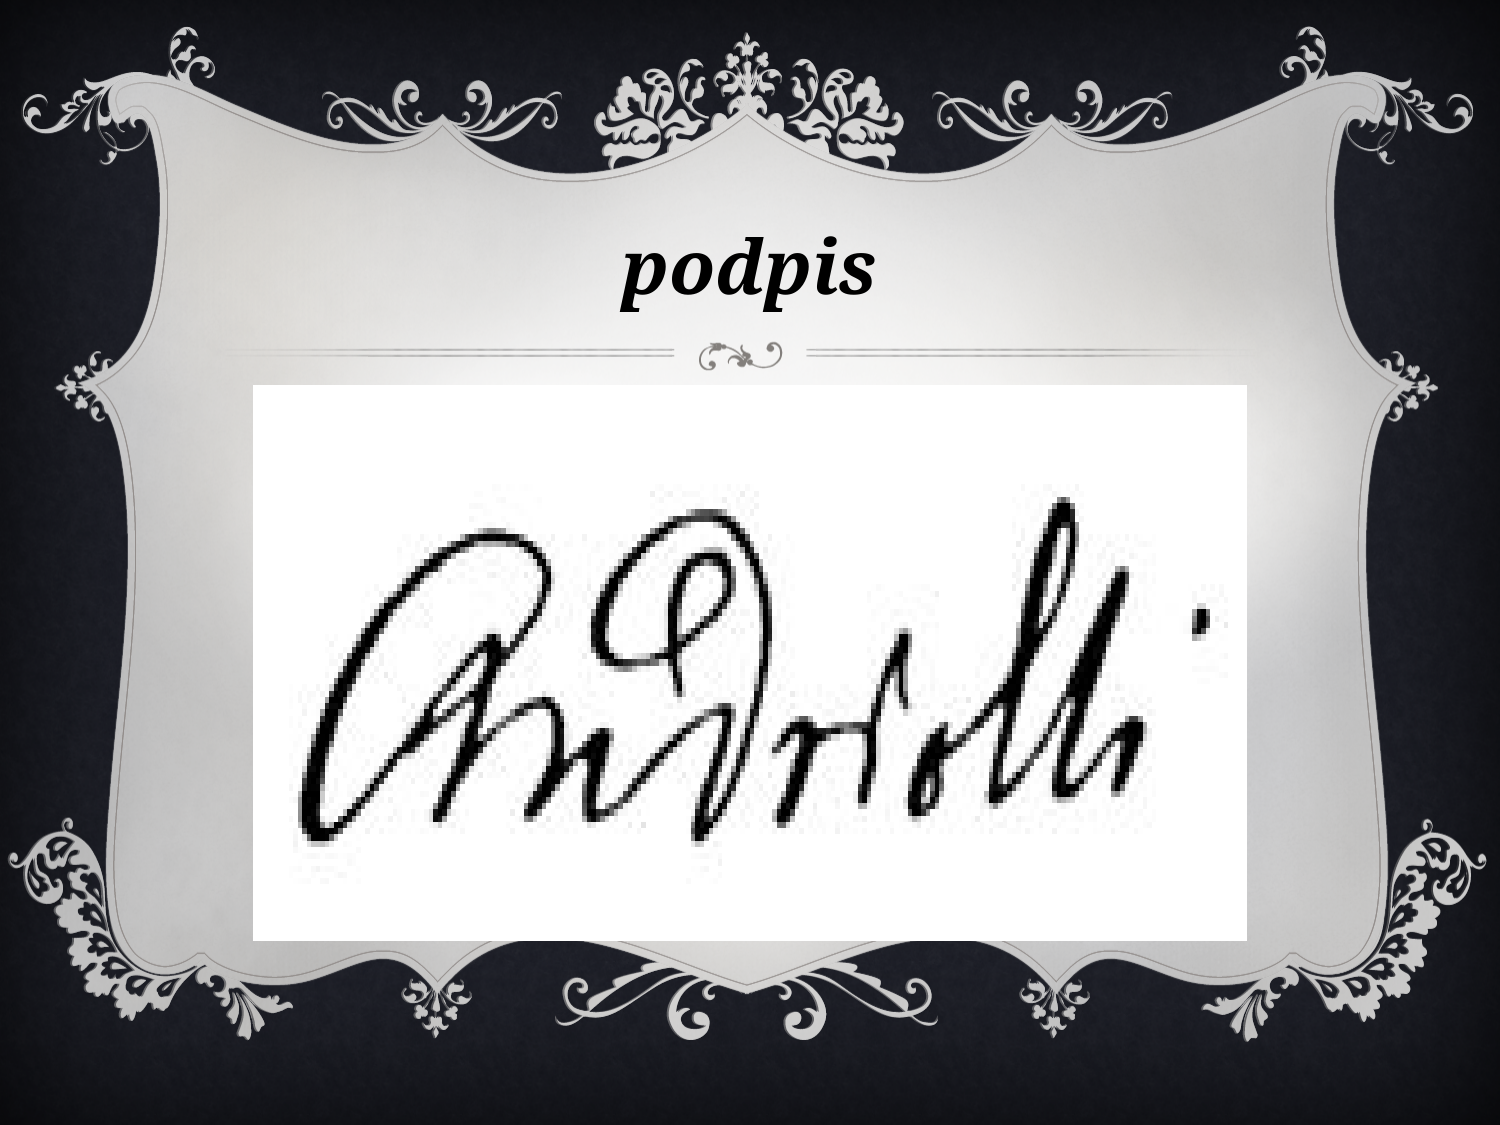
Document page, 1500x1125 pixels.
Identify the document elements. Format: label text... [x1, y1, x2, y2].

title podpis [225, 212, 1275, 325]
picture [0, 0, 1500, 1125]
